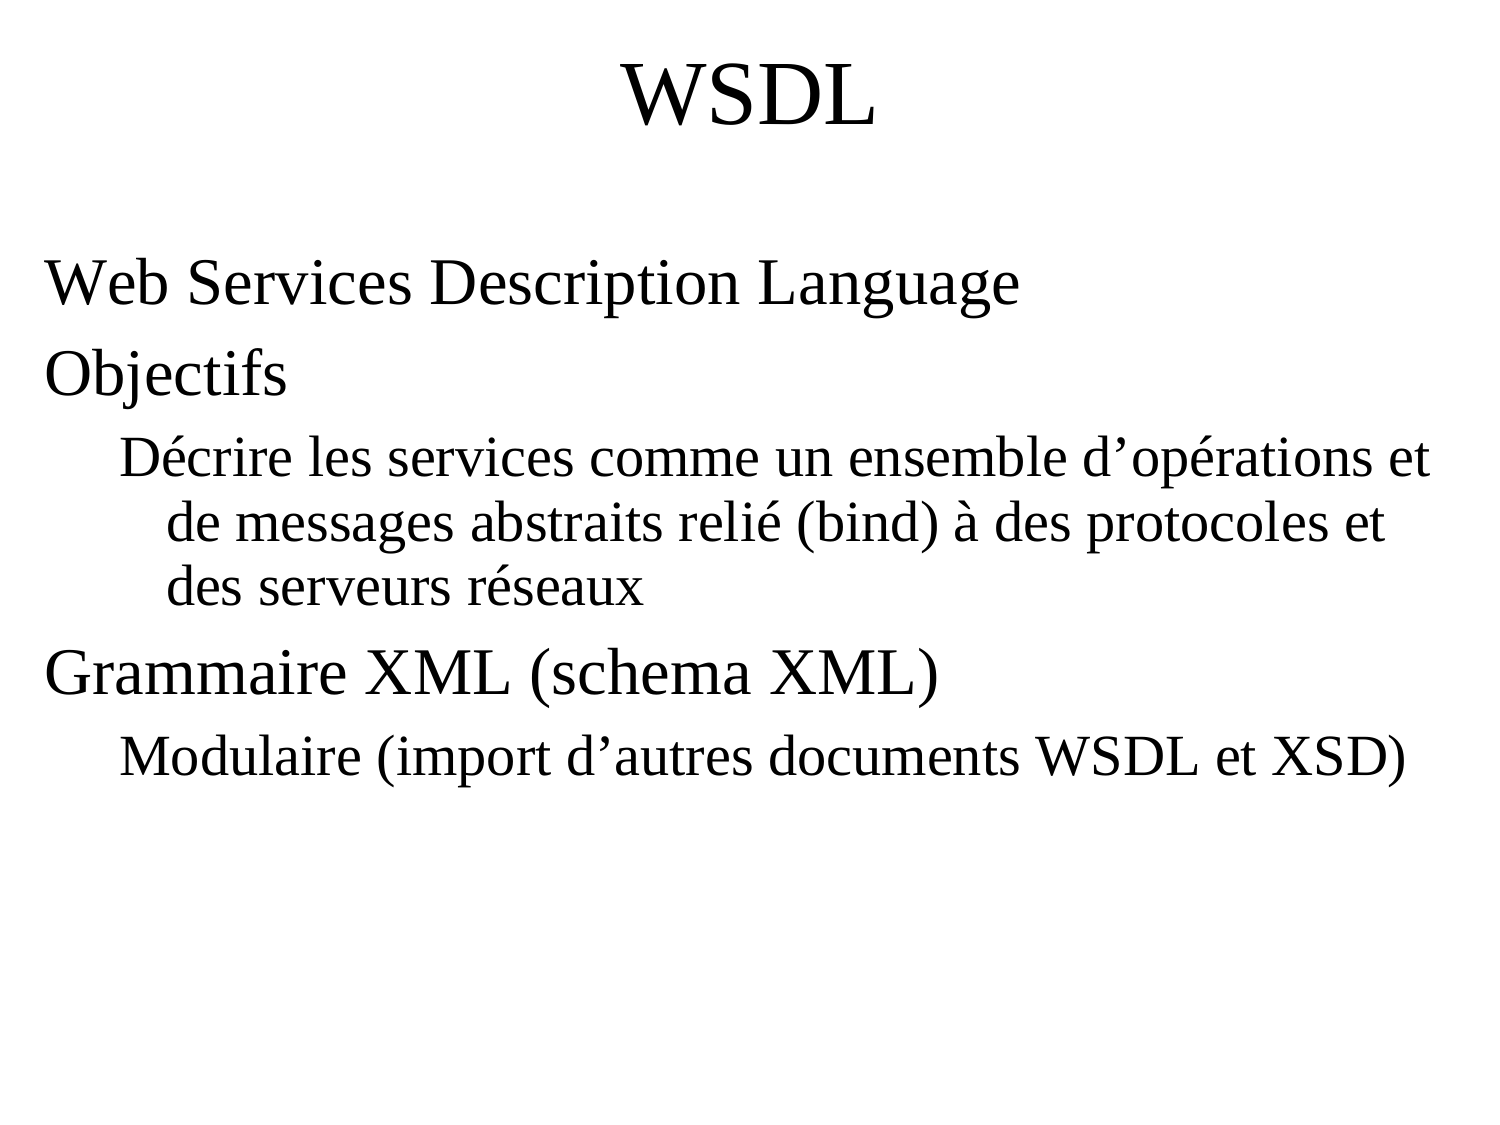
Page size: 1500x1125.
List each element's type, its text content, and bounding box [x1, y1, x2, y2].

title WSDL [112, 0, 1388, 188]
list Web Services Description Language Objectifs Décrire les services comme un ensemble d’opérations et de messages abstraits relié (bind) à des protocoles et des serveurs réseaux Grammaire XML (schema XML) Modulaire (import d’autres documents WSDL et XSD) [29, 237, 1471, 1000]
